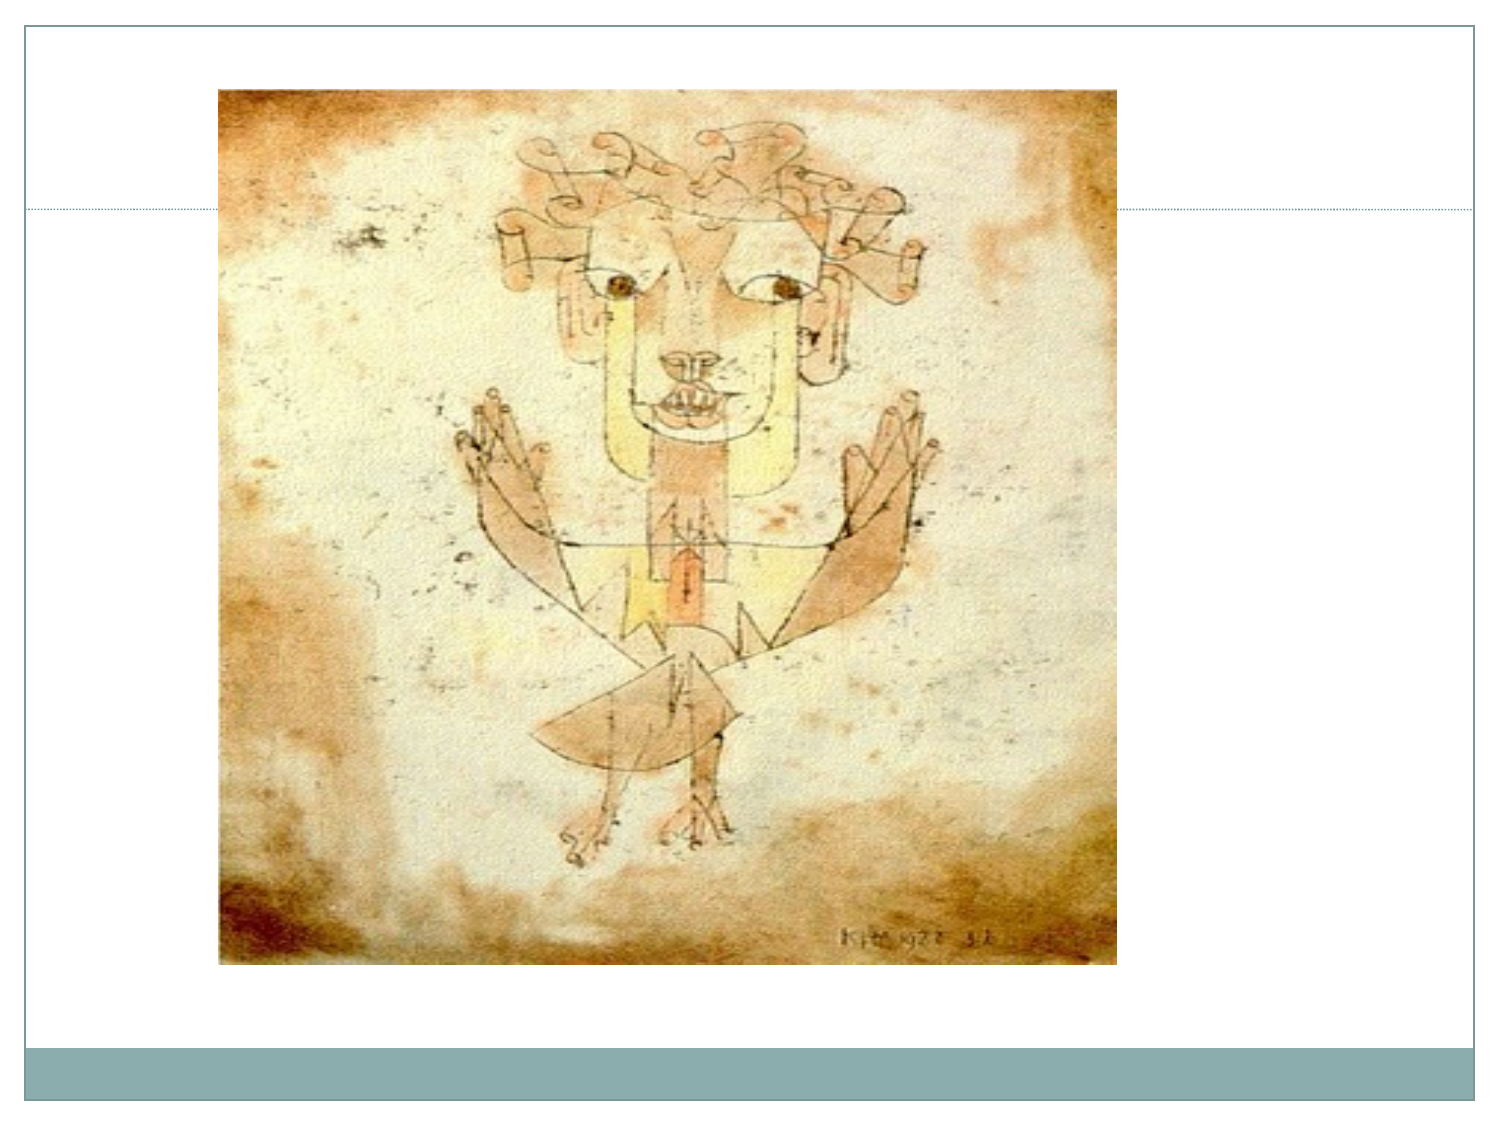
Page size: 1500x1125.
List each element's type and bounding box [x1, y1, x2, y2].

picture [218, 90, 1117, 965]
